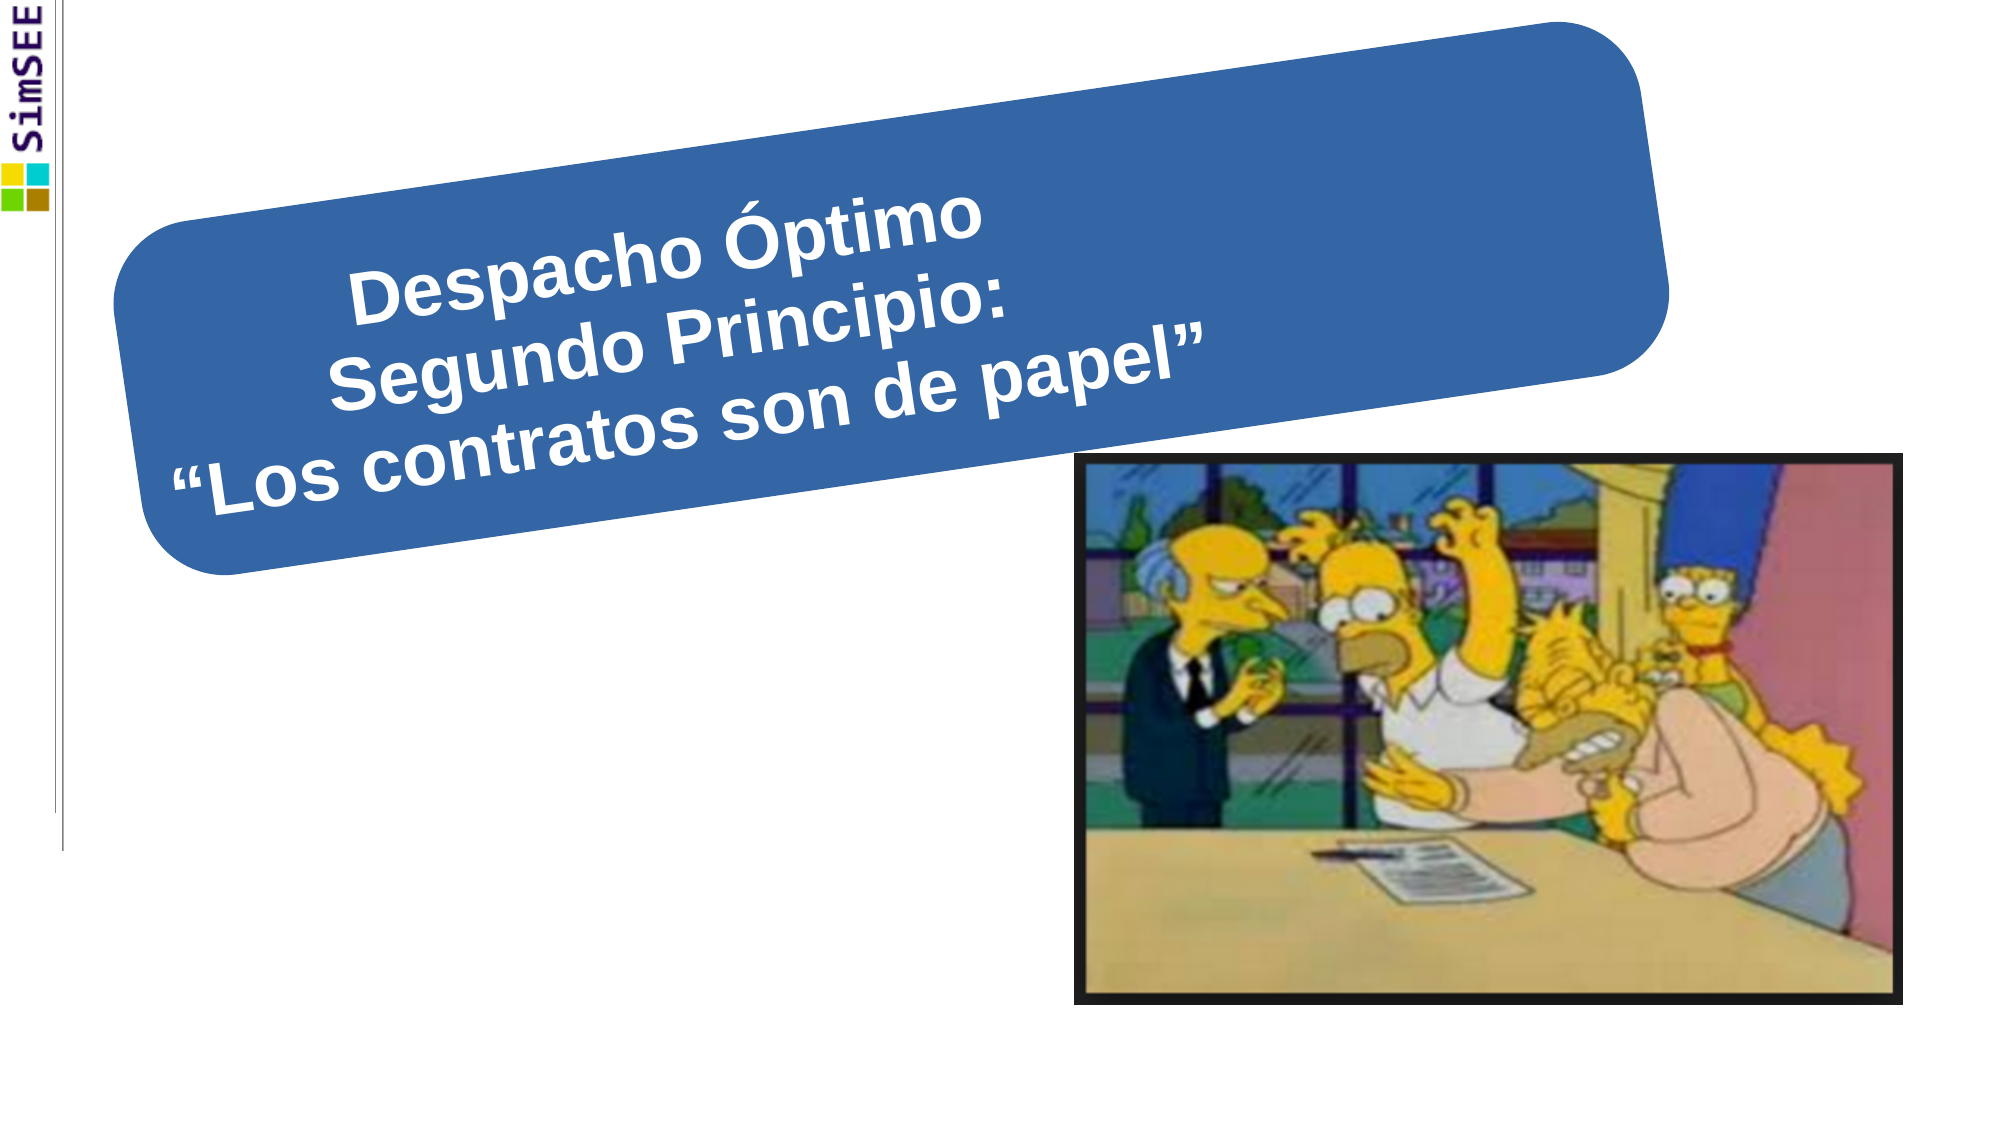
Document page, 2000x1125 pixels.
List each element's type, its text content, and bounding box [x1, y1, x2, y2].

text_box Despacho Óptimo Segundo Principio: “Los contratos son de papel” [102, 10, 1681, 587]
picture [0, 162, 51, 213]
picture [0, 5, 52, 154]
picture [1074, 453, 1903, 1005]
